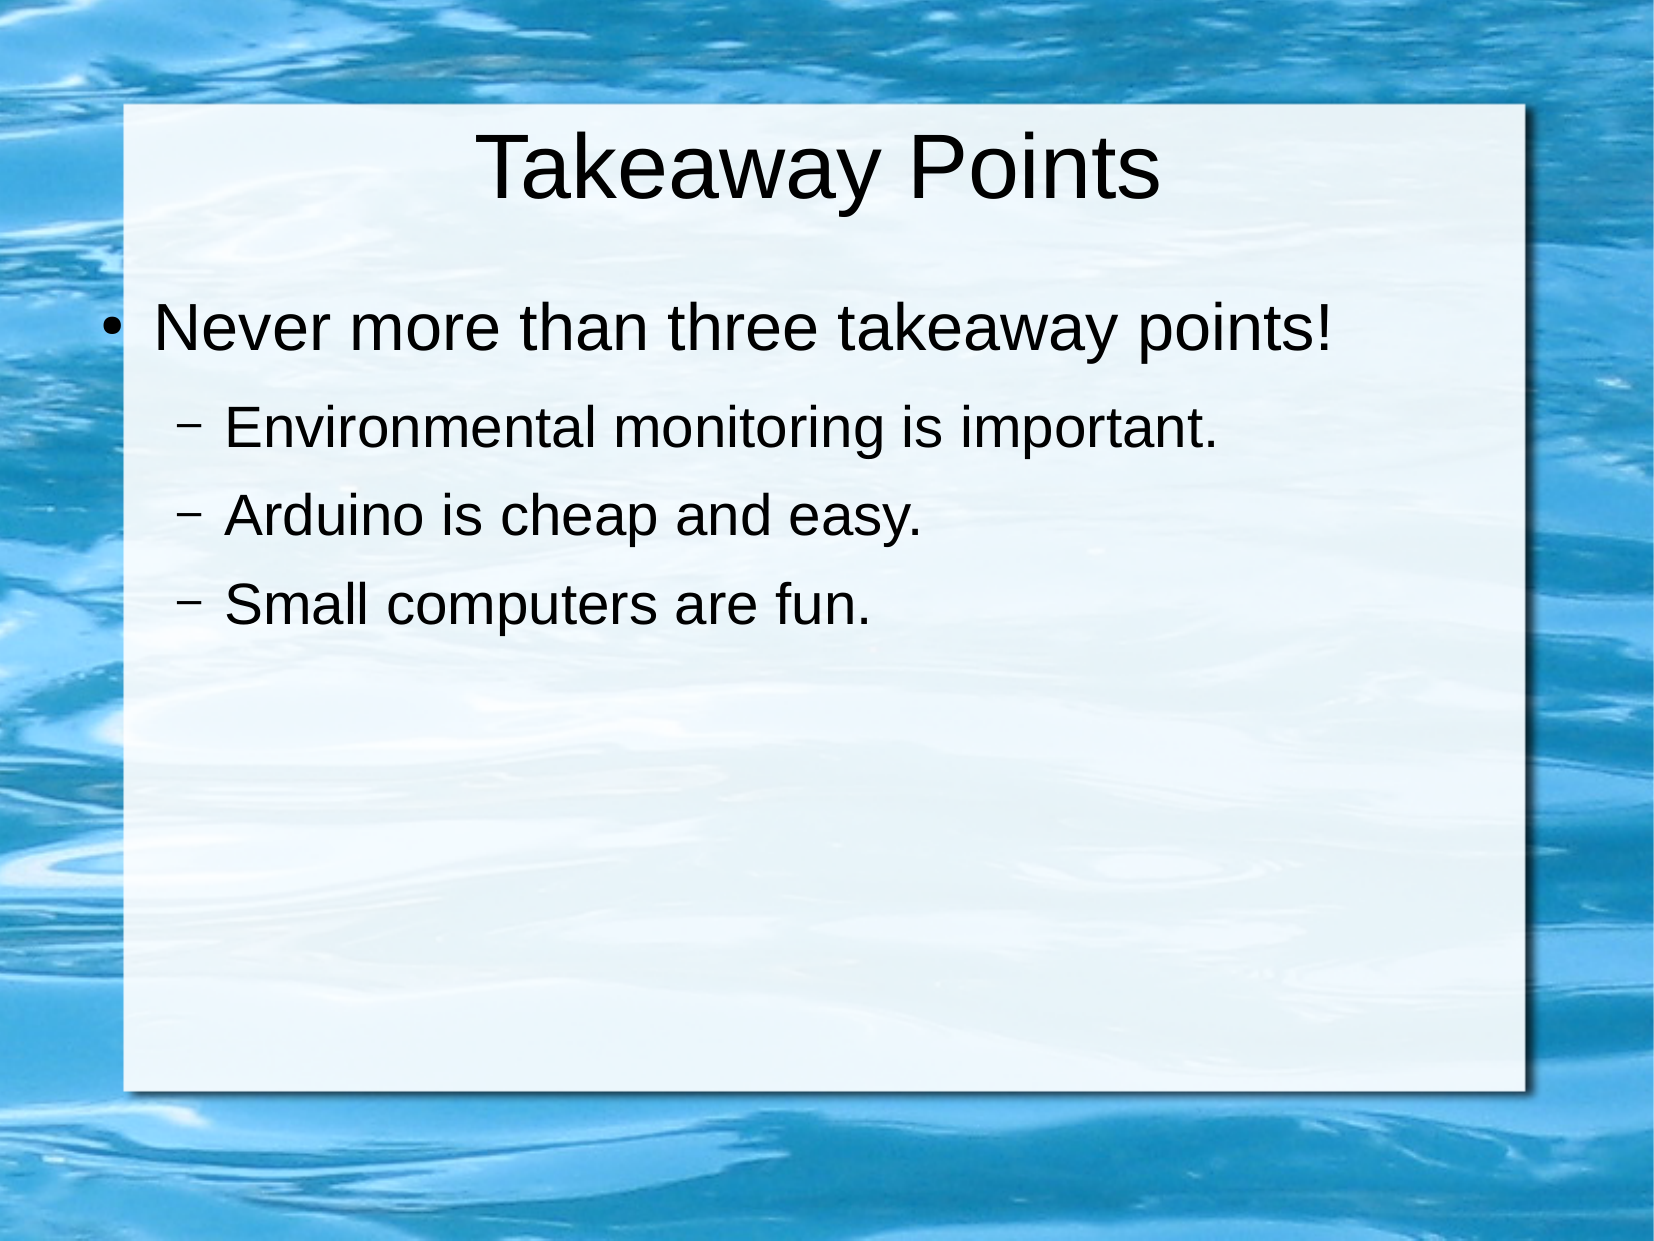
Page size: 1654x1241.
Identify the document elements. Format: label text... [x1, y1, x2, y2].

picture [0, 0, 1654, 1241]
title Takeaway Points [75, 70, 1564, 263]
list Never more than three takeaway points! Environmental monitoring is important. Arduino is cheap and easy. Small computers are fun. [82, 290, 1571, 1109]
